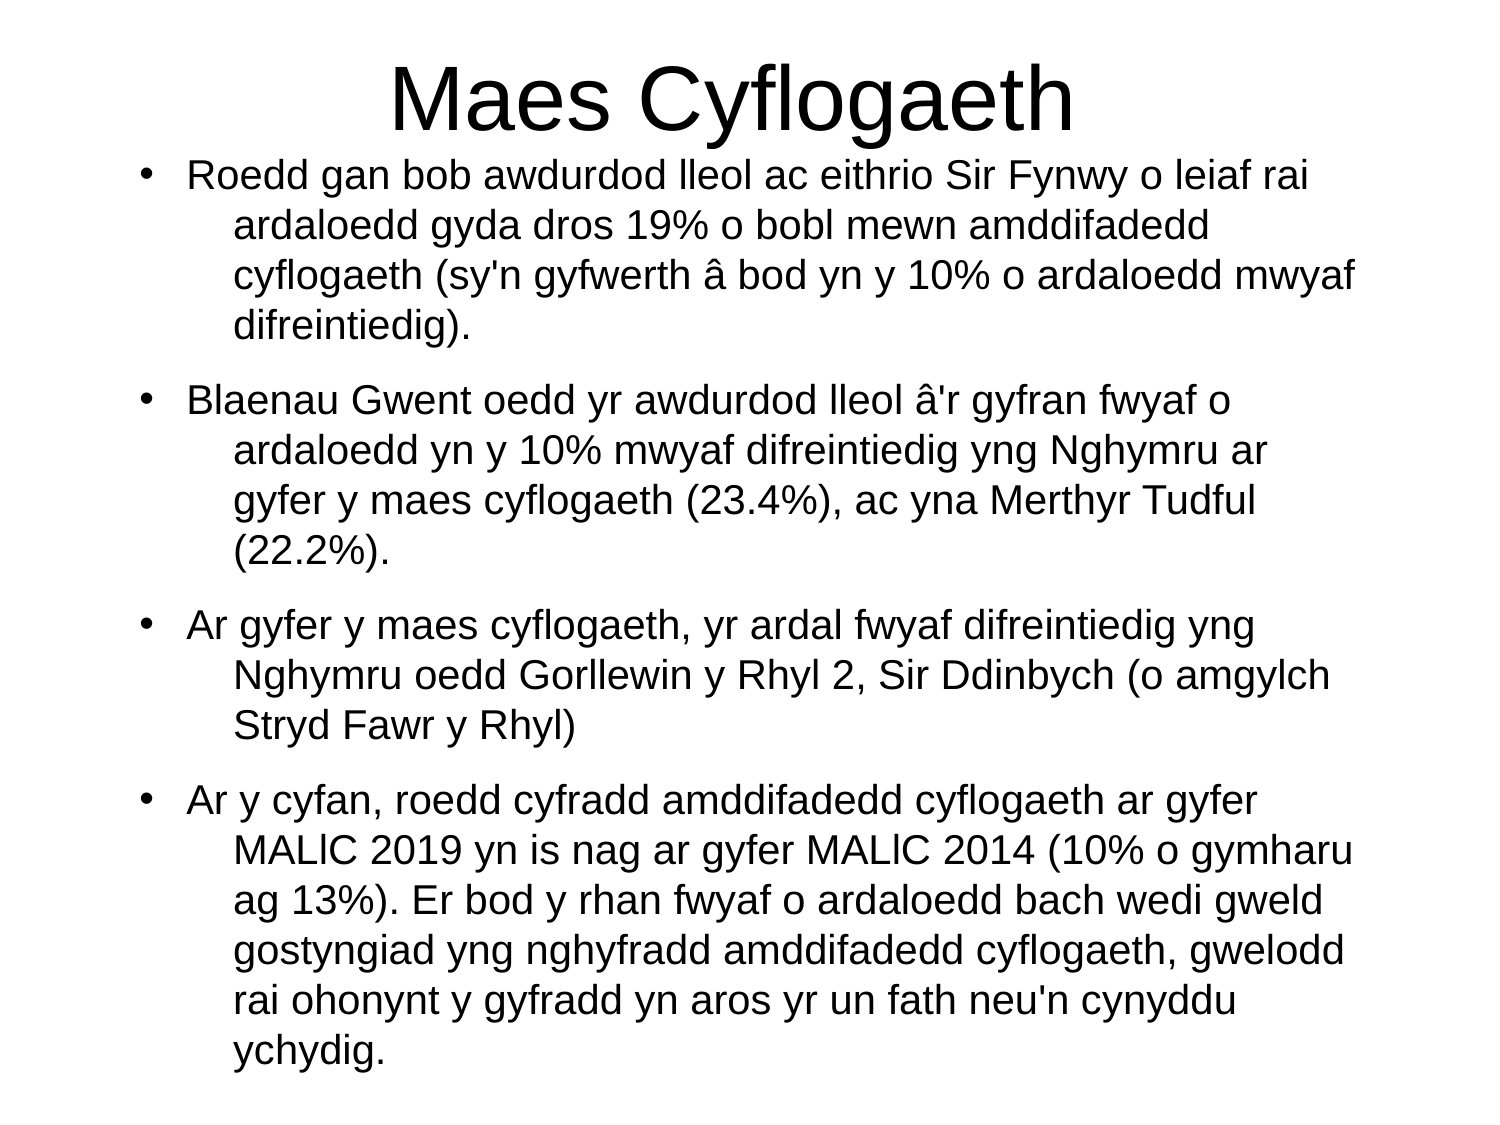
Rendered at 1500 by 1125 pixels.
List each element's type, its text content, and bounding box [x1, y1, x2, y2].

text_box Roedd gan bob awdurdod lleol ac eithrio Sir Fynwy o leiaf rai ardaloedd gyda dros 19% o bobl mewn amddifadedd cyflogaeth (sy'n gyfwerth â bod yn y 10% o ardaloedd mwyaf difreintiedig). Blaenau Gwent oedd yr awdurdod lleol â'r gyfran fwyaf o ardaloedd yn y 10% mwyaf difreintiedig yng Nghymru ar gyfer y maes cyflogaeth (23.4%), ac yna Merthyr Tudful (22.2%). Ar gyfer y maes cyflogaeth, yr ardal fwyaf difreintiedig yng Nghymru oedd Gorllewin y Rhyl 2, Sir Ddinbych (o amgylch Stryd Fawr y Rhyl) Ar y cyfan, roedd cyfradd amddifadedd cyflogaeth ar gyfer MALlC 2019 yn is nag ar gyfer MALlC 2014 (10% o gymharu ag 13%). Er bod y rhan fwyaf o ardaloedd bach wedi gweld gostyngiad yng nghyfradd amddifadedd cyflogaeth, gwelodd rai ohonynt y gyfradd yn aros yr un fath neu'n cynyddu ychydig. [124, 140, 1382, 1081]
title Maes Cyflogaeth [57, 0, 1408, 188]
